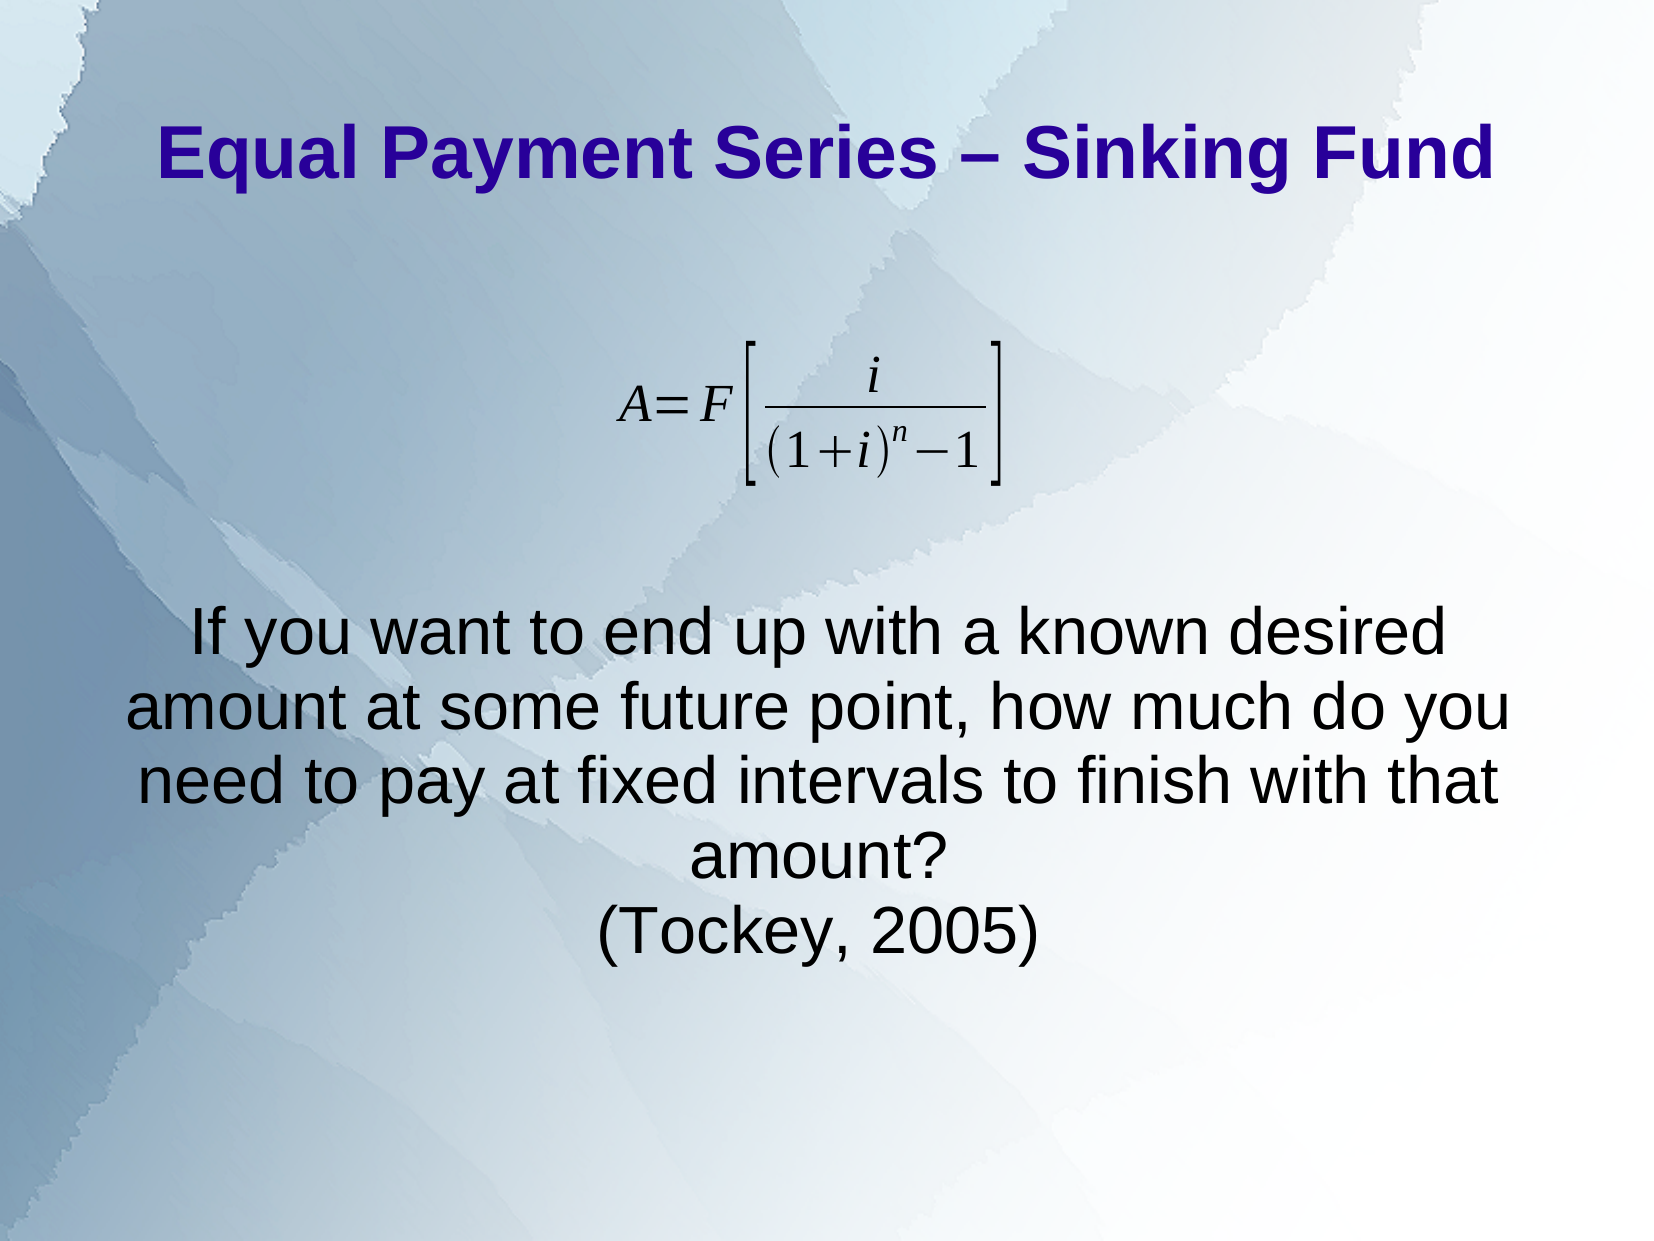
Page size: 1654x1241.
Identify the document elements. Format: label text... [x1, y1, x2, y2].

chart [600, 337, 1017, 488]
picture [0, 0, 1654, 1241]
title Equal Payment Series – Sinking Fund [82, 56, 1571, 250]
subtitle If you want to end up with a known desired amount at some future point, how much do you need to pay at fixed intervals to finish with that amount? (Tockey, 2005) [75, 436, 1564, 1126]
